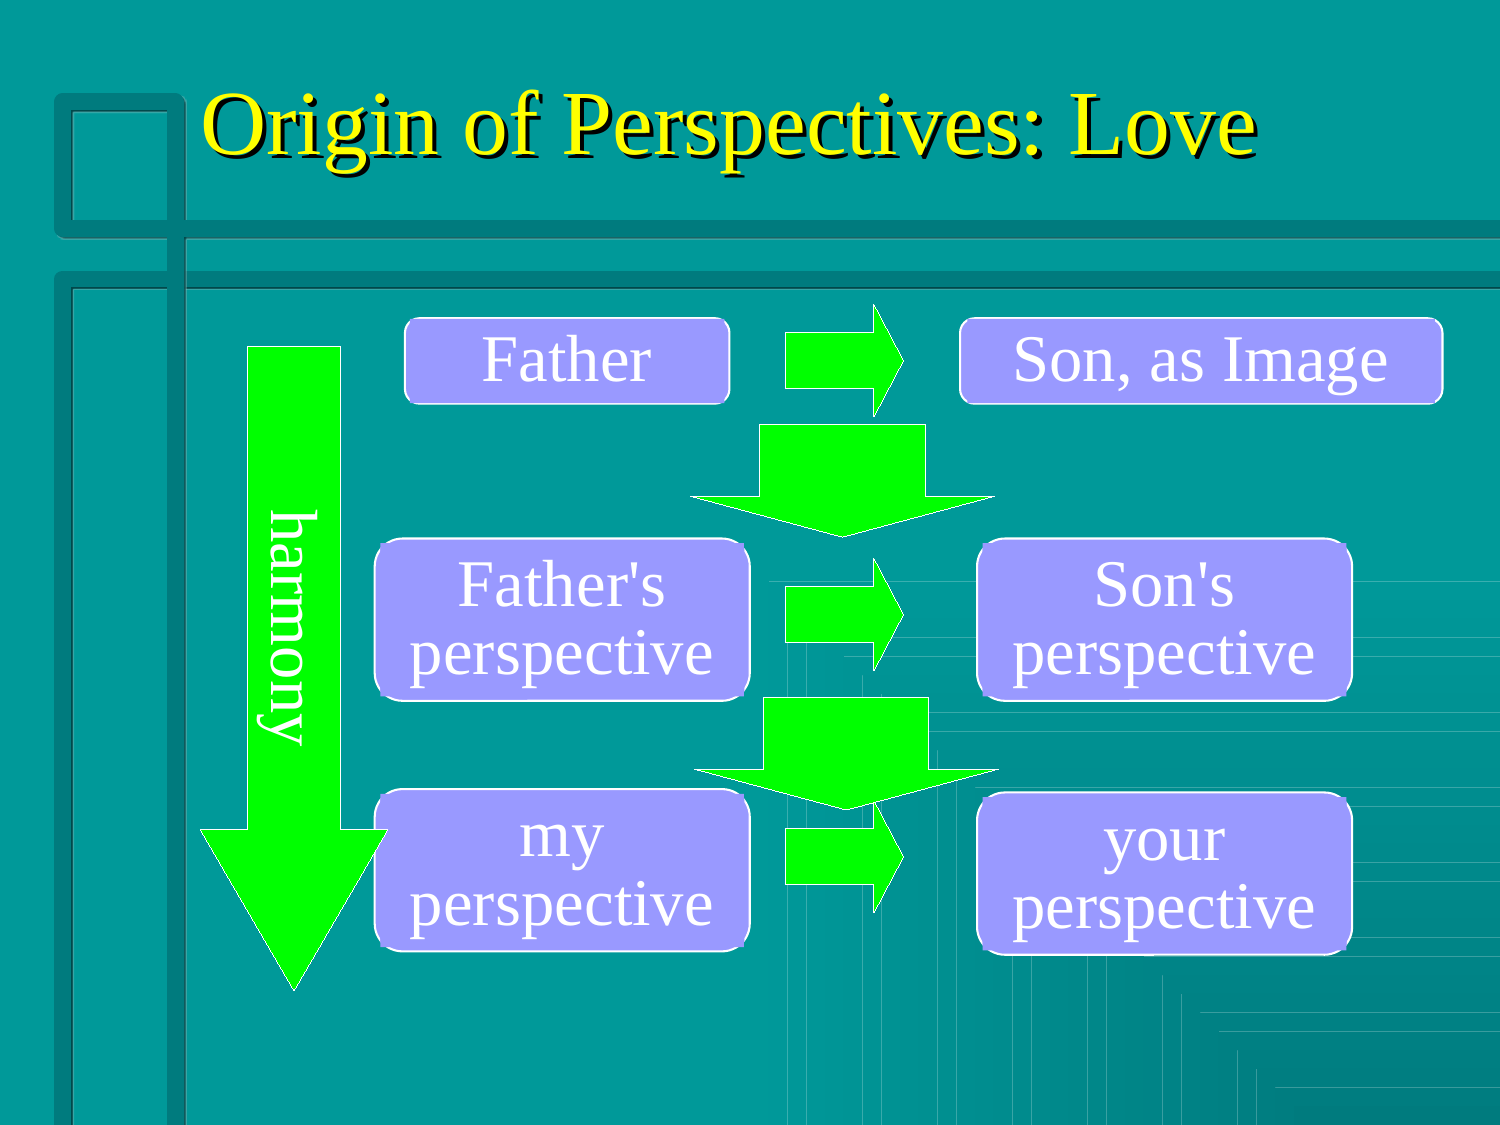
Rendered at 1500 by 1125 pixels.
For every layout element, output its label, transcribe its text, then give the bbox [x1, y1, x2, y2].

text_box [960, 320, 967, 402]
text_box [990, 697, 1339, 701]
text_box my perspective [380, 793, 744, 948]
text_box [694, 697, 999, 913]
text_box [1435, 320, 1443, 402]
text_box [388, 789, 737, 793]
text_box Father [409, 318, 725, 404]
text_box Father's perspective [380, 543, 744, 697]
text_box [374, 550, 380, 690]
text_box [977, 550, 982, 689]
text_box [404, 322, 409, 400]
text_box harmony [200, 346, 388, 991]
text_box Son's perspective [982, 543, 1347, 697]
text_box [785, 560, 904, 671]
text_box [374, 800, 380, 829]
text_box Son, as Image [967, 318, 1435, 404]
text_box [989, 792, 1340, 797]
text_box [690, 424, 995, 538]
text_box [989, 538, 1340, 543]
text_box [744, 547, 750, 692]
text_box [1347, 550, 1353, 690]
text_box [990, 951, 1339, 955]
title Origin of Perspectives: Love [118, 39, 1421, 275]
text_box [374, 845, 380, 940]
text_box [389, 948, 736, 952]
text_box [387, 538, 738, 543]
text_box [744, 798, 750, 943]
text_box [725, 322, 730, 400]
text_box your perspective [982, 797, 1347, 951]
text_box [1347, 804, 1353, 943]
text_box [977, 804, 982, 943]
text_box [785, 306, 904, 417]
text_box [388, 697, 737, 701]
